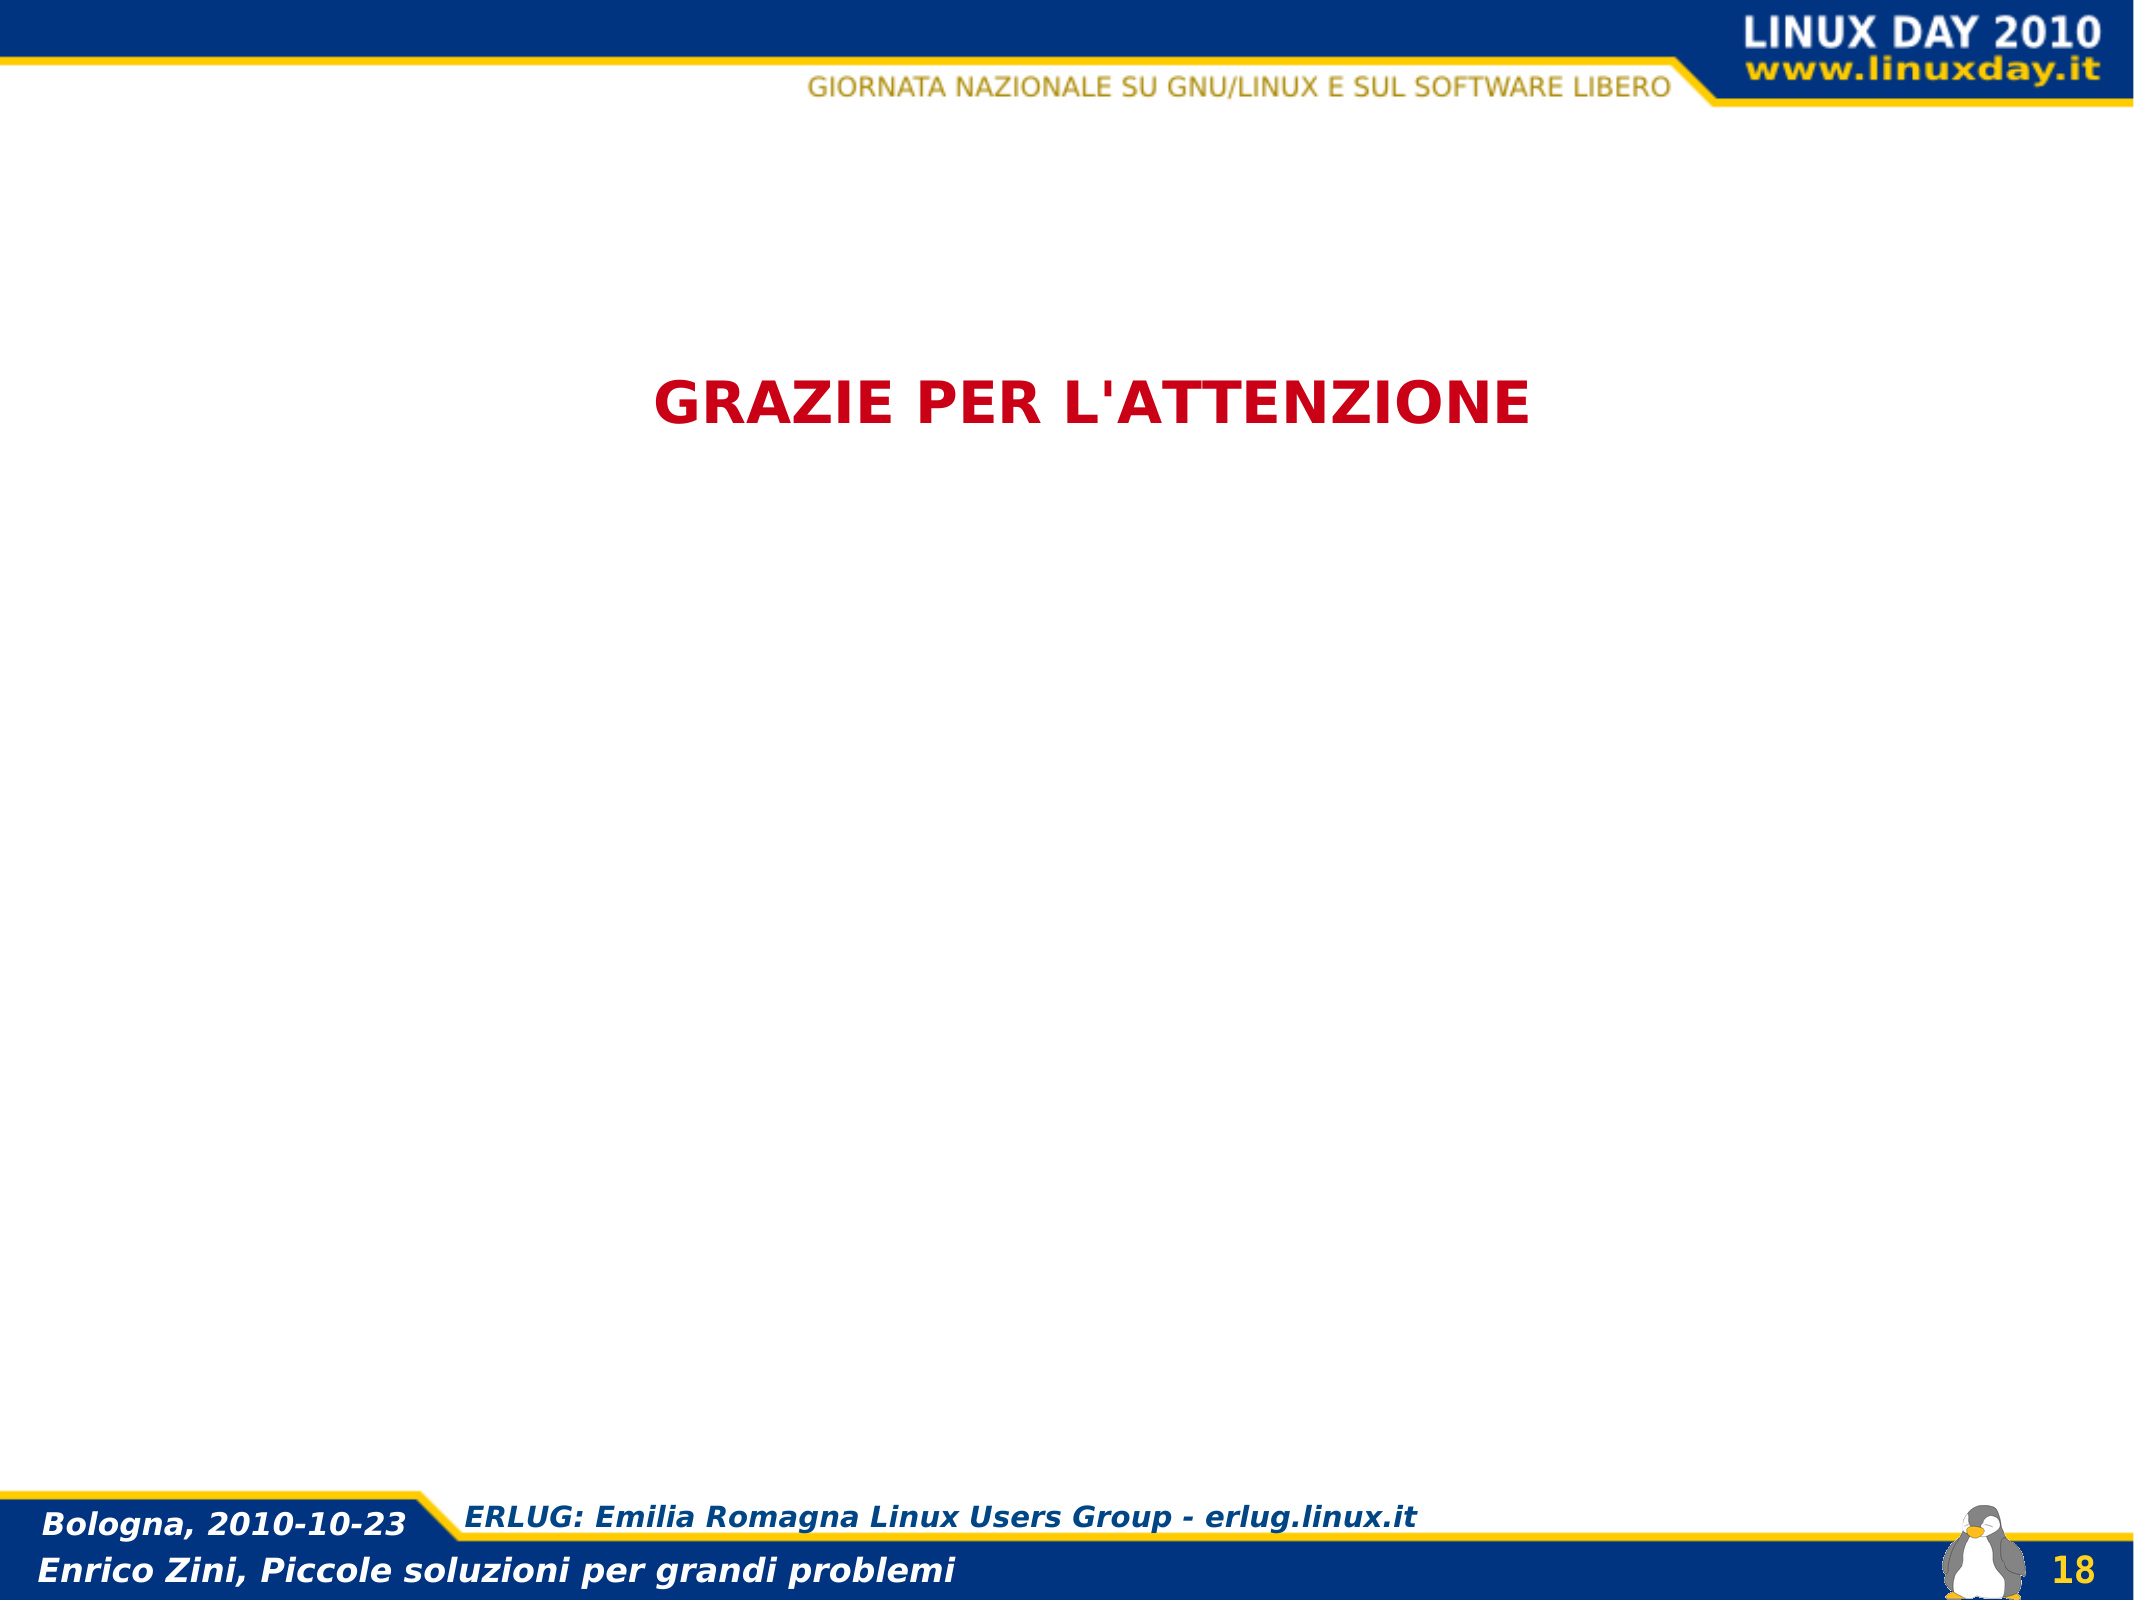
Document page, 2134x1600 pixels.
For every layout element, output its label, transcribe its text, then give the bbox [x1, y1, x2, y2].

picture [0, 0, 2134, 1600]
subtitle GRAZIE PER L'ATTENZIONE [106, 159, 2080, 1441]
